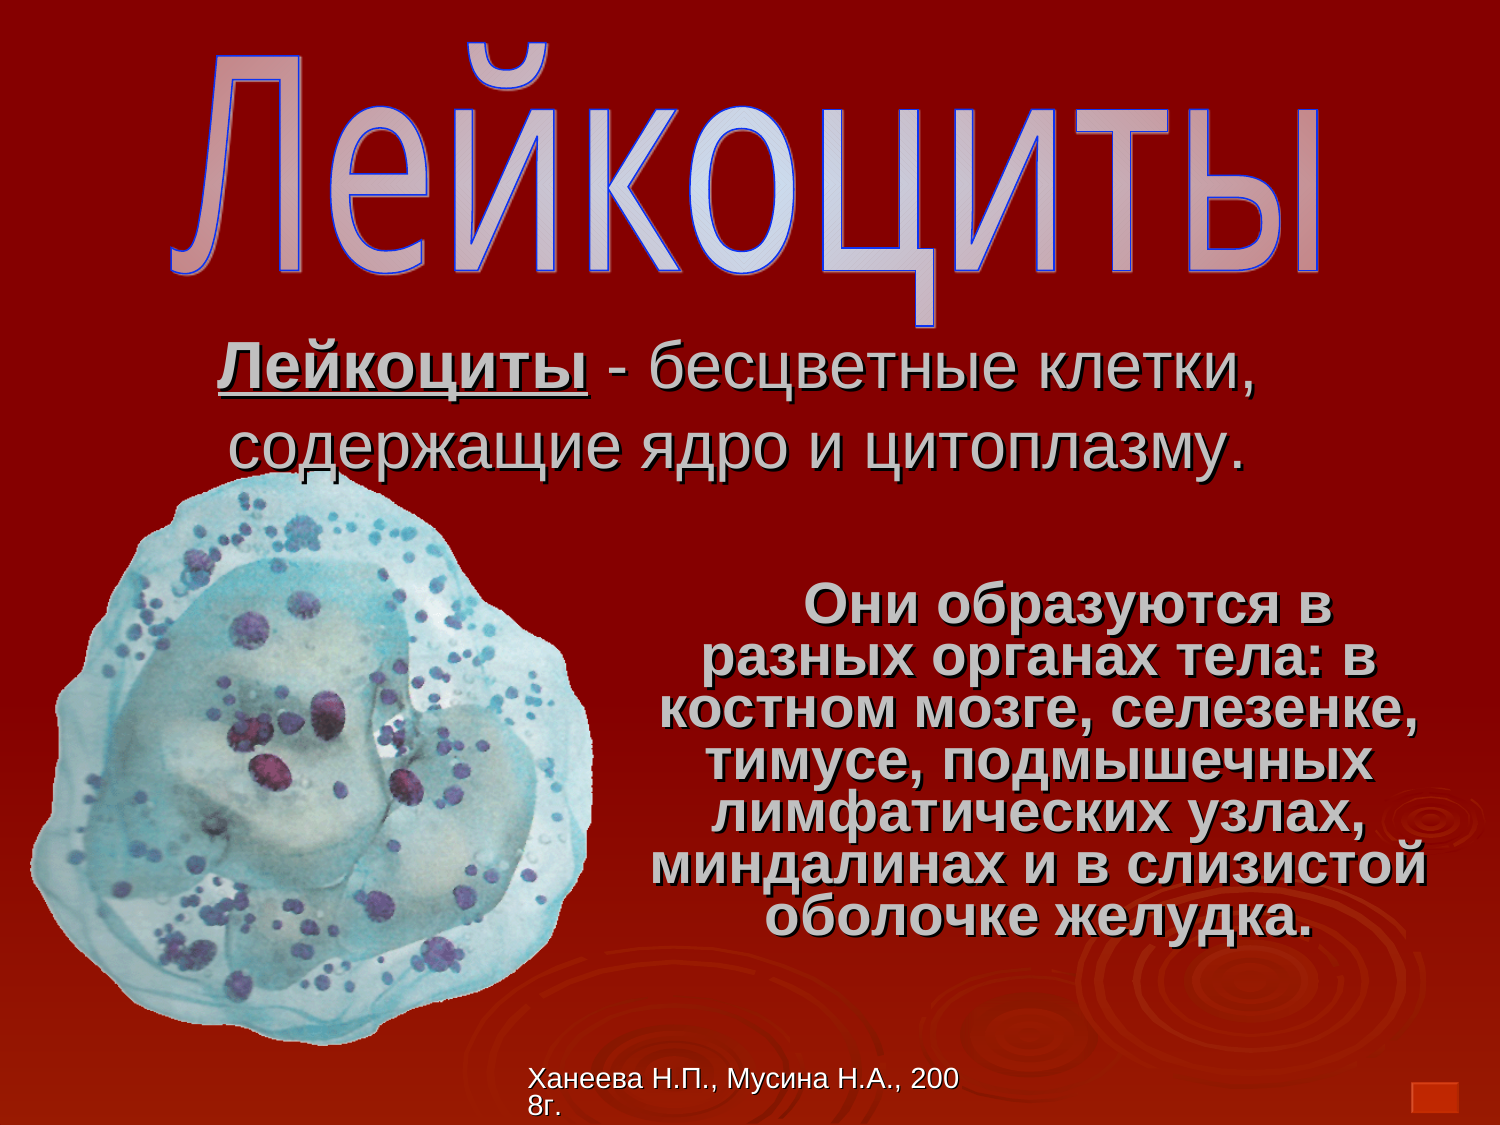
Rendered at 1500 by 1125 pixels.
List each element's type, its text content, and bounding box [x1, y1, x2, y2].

text_box Лейкоциты [171, 55, 299, 274]
text_box Лейкоциты [1189, 109, 1280, 271]
text_box Лейкоциты [1076, 109, 1168, 271]
text_box Лейкоциты - бесцветные клетки, содержащие ядро и цитоплазму. [135, 314, 1341, 490]
text_box Лейкоциты [822, 109, 934, 314]
text_box Лейкоциты [689, 106, 794, 274]
text_box [1412, 1082, 1459, 1114]
text_box Лейкоциты [955, 109, 1055, 271]
text_box Лейкоциты [454, 109, 554, 271]
text_box Лейкоциты [467, 42, 546, 89]
list Они образуются в разных органах тела: в костном мозге, селезенке, тимусе, подмышечных лимфатических узлах, миндалинах и в слизистой оболочке желудка. [620, 574, 1459, 1012]
picture [29, 467, 596, 1047]
text_box Лейкоциты [1298, 109, 1317, 271]
text_box Лейкоциты [330, 106, 427, 274]
text_box Лейкоциты [589, 109, 681, 271]
